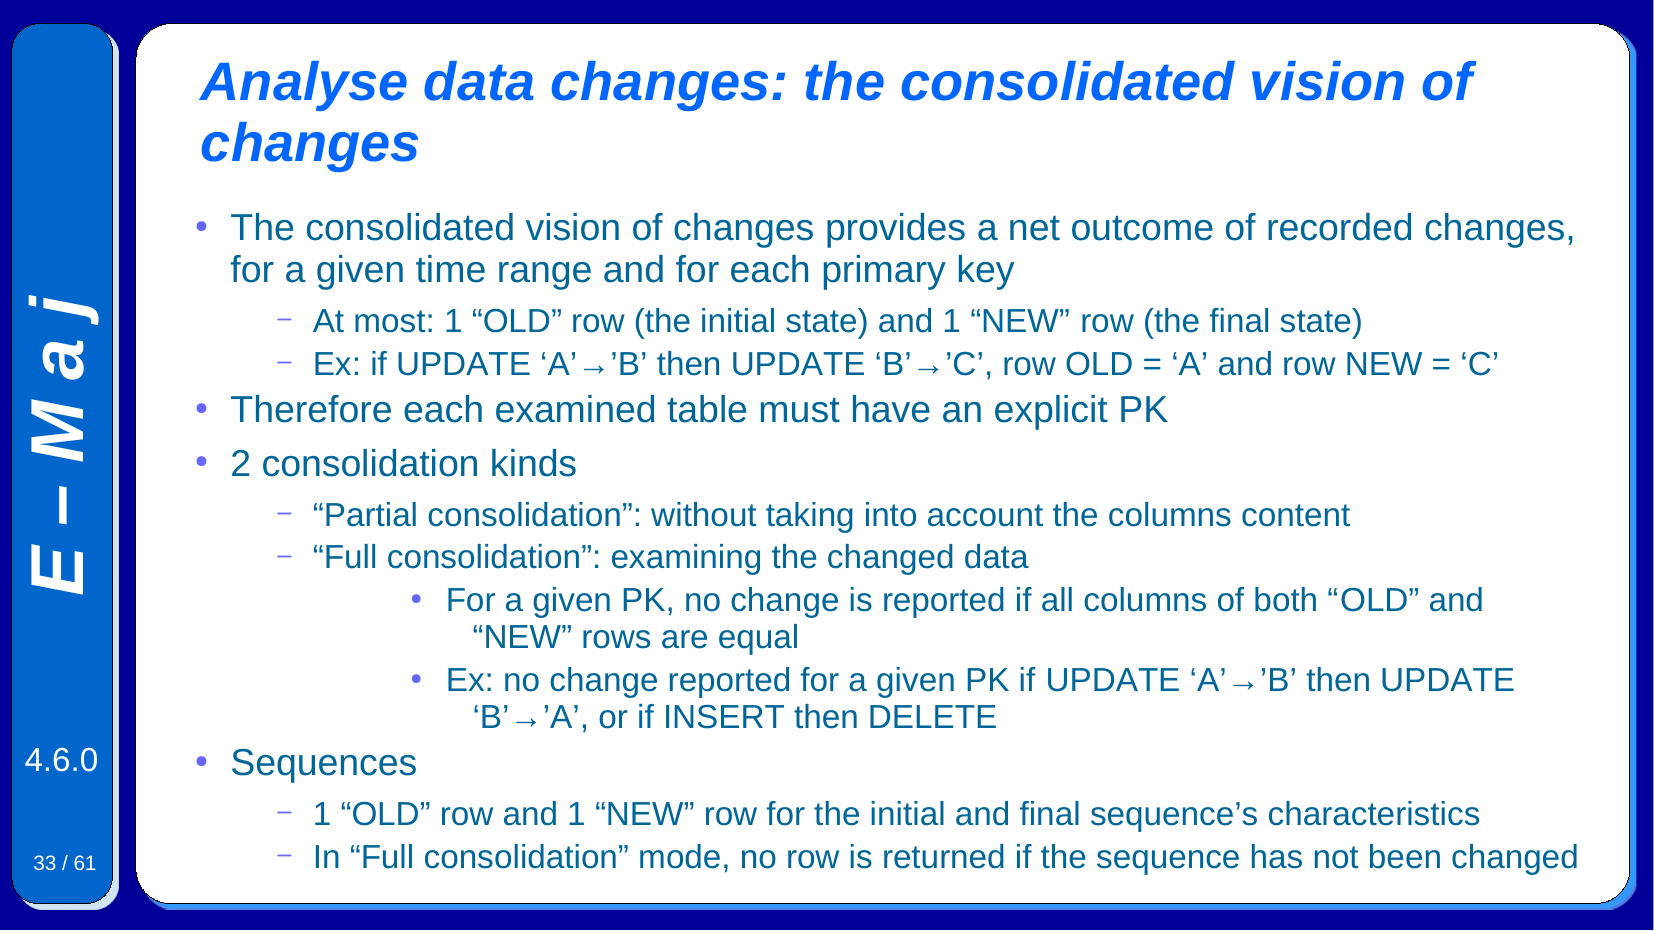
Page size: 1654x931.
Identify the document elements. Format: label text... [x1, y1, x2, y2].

list The consolidated vision of changes provides a net outcome of recorded changes, for a given time range and for each primary key At most: 1 “OLD” row (the initial state) and 1 “NEW” row (the final state) Ex: if UPDATE ‘A’→’B’ then UPDATE ‘B’→’C’, row OLD = ‘A’ and row NEW = ‘C’ Therefore each examined table must have an explicit PK 2 consolidation kinds “Partial consolidation”: without taking into account the columns content “Full consolidation”: examining the changed data For a given PK, no change is reported if all columns of both “OLD” and “NEW” rows are equal Ex: no change reported for a given PK if UPDATE ‘A’→’B’ then UPDATE ‘B’→’A’, or if INSERT then DELETE Sequences 1 “OLD” row and 1 “NEW” row for the initial and final sequence’s characteristics In “Full consolidation” mode, no row is returned if the sequence has not been changed [177, 206, 1587, 876]
title Analyse data changes: the consolidated vision of changes [200, 34, 1575, 191]
